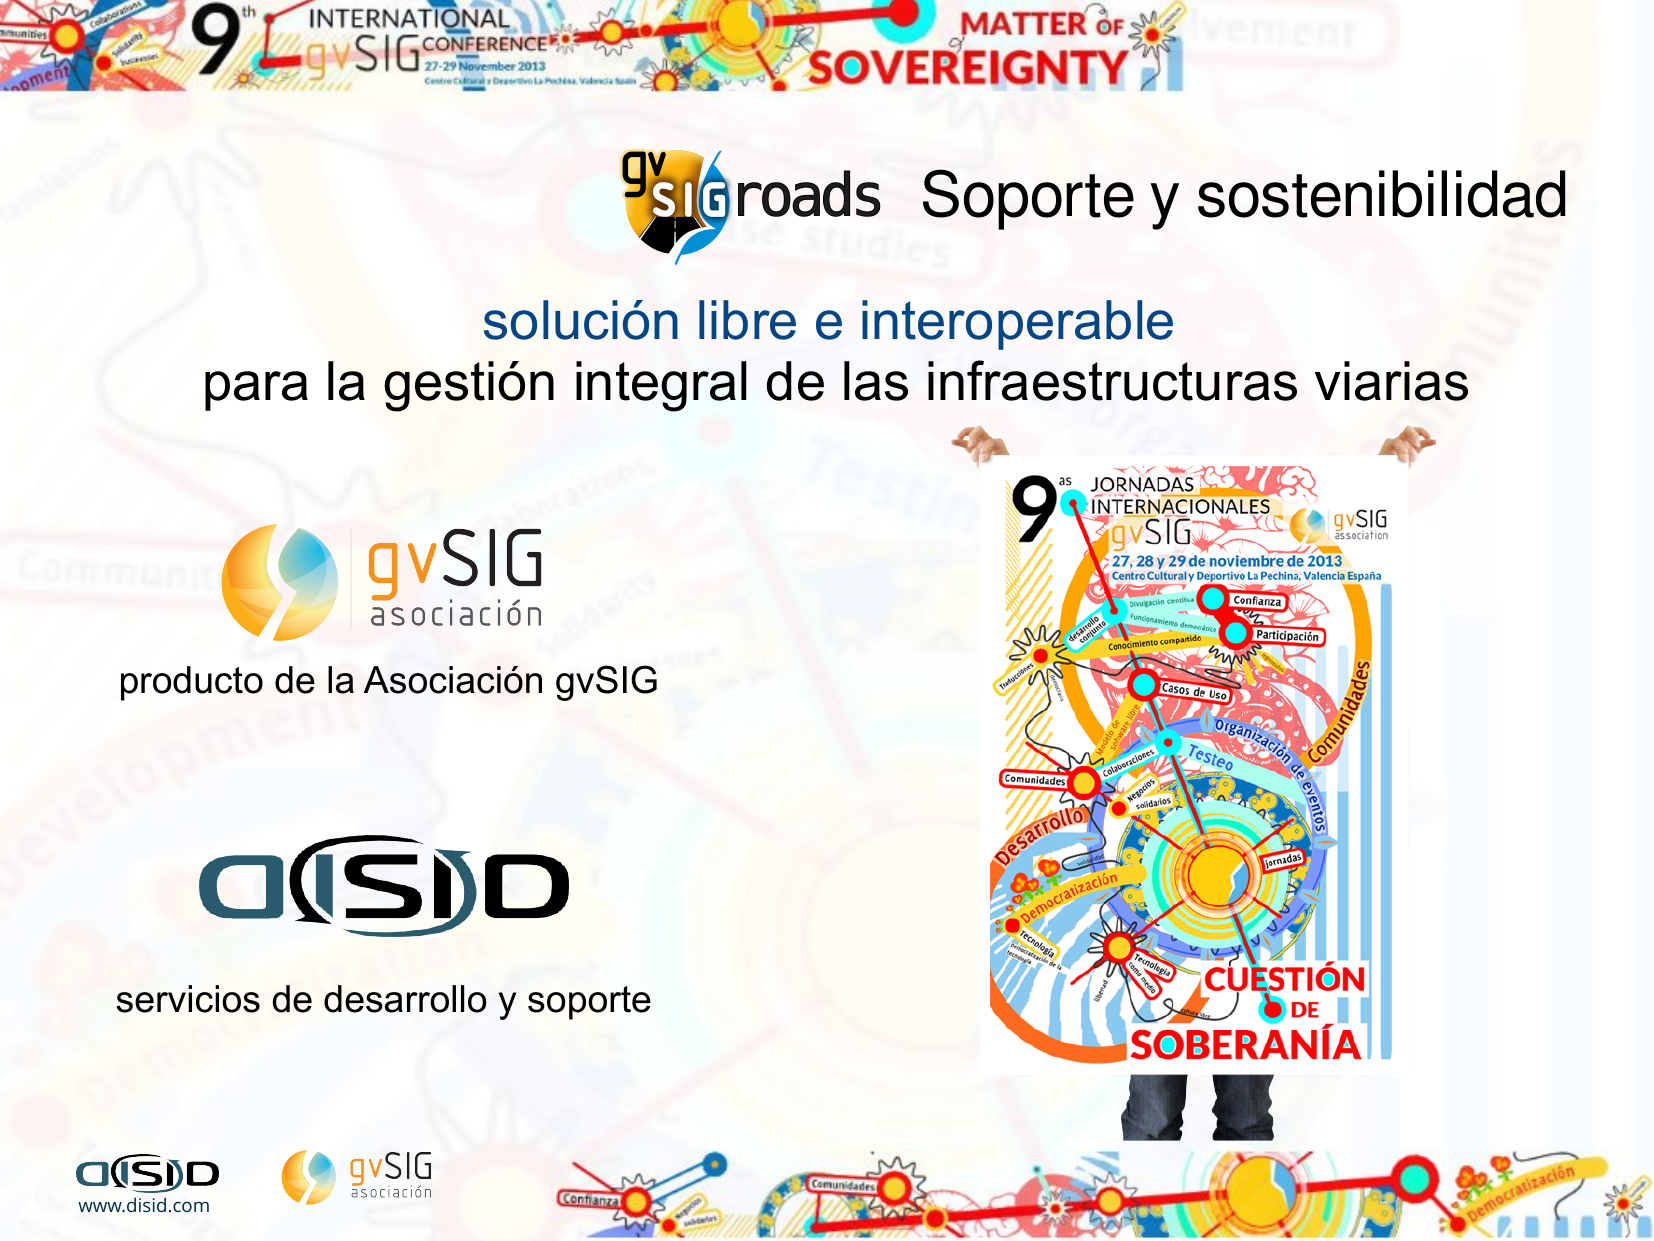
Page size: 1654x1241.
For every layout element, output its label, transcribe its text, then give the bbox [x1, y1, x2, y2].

text_box solución libre e interoperable para la gestión integral de las infraestructuras viarias [187, 283, 1488, 420]
picture [0, 0, 1654, 1241]
text_box producto de la Asociación gvSIG [93, 651, 675, 709]
title Soporte y sostenibilidad [82, 90, 1571, 298]
text_box servicios de desarrollo y soporte [100, 970, 667, 1028]
